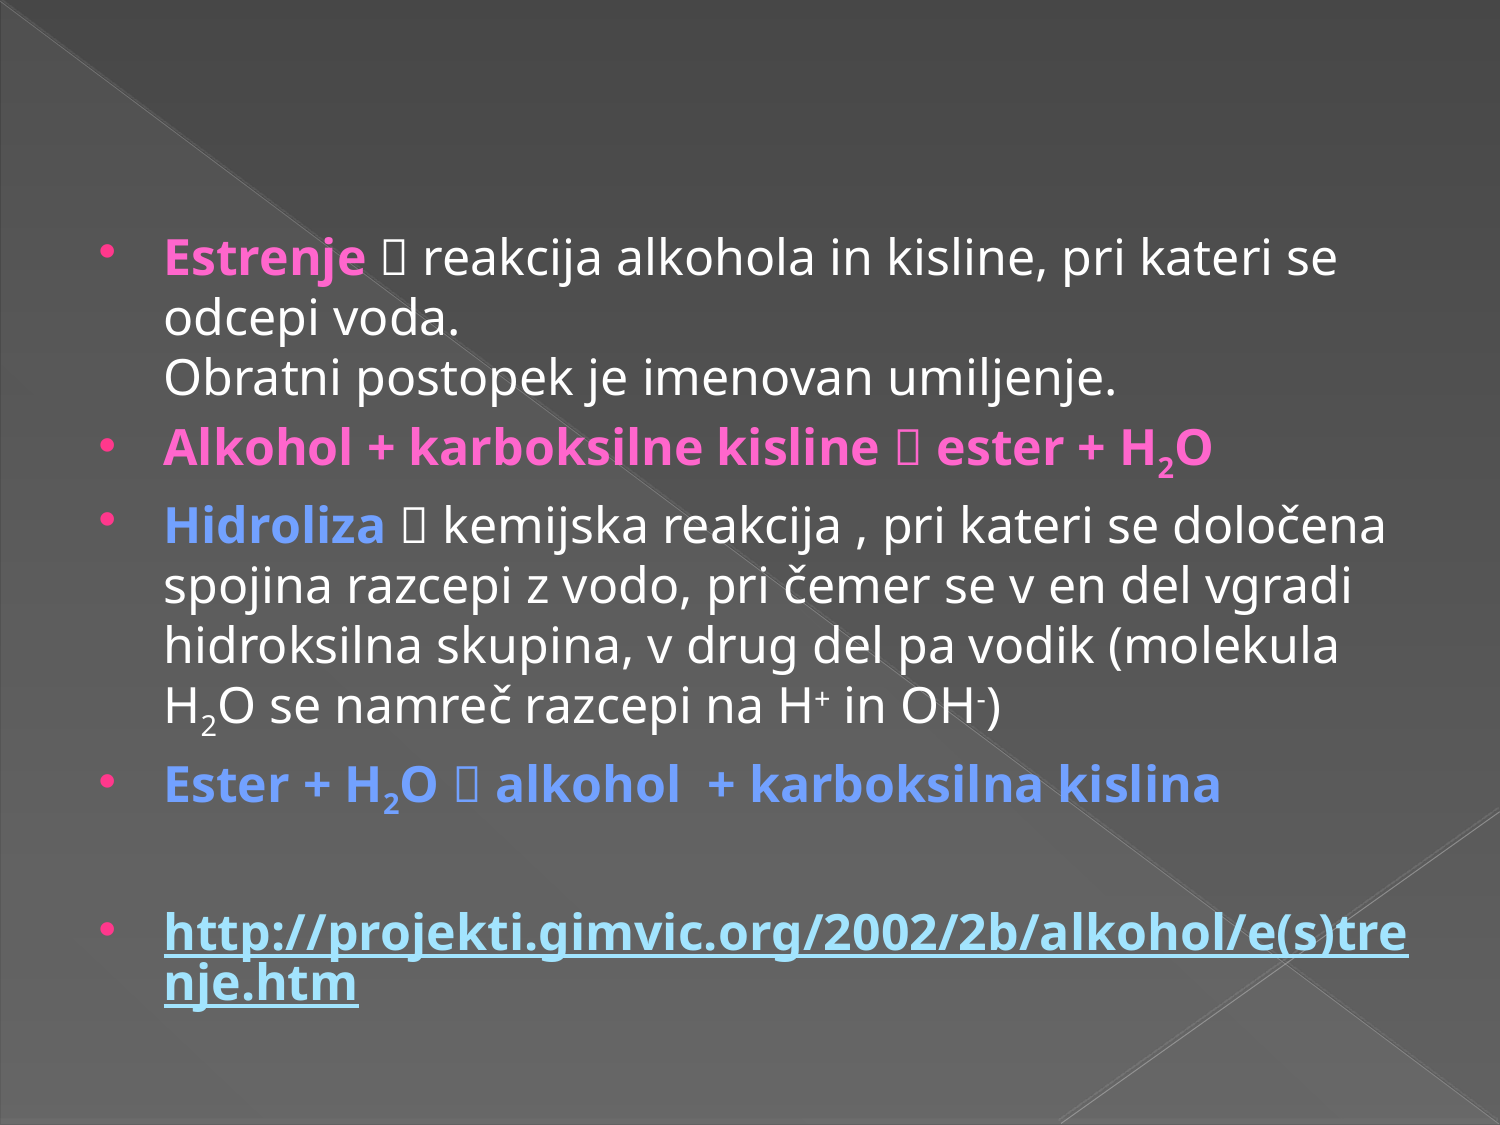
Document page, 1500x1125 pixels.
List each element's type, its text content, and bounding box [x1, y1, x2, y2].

list Estrenje  reakcija alkohola in kisline, pri kateri se odcepi voda. Obratni postopek je imenovan umiljenje. Alkohol + karboksilne kisline  ester + H2O Hidroliza  kemijska reakcija , pri kateri se določena spojina razcepi z vodo, pri čemer se v en del vgradi hidroksilna skupina, v drug del pa vodik (molekula H2O se namreč razcepi na H+ in OH-) Ester + H2O  alkohol + karboksilna kislina http://projekti.gimvic.org/2002/2b/alkohol/e(s)trenje.htm [75, 78, 1425, 1059]
